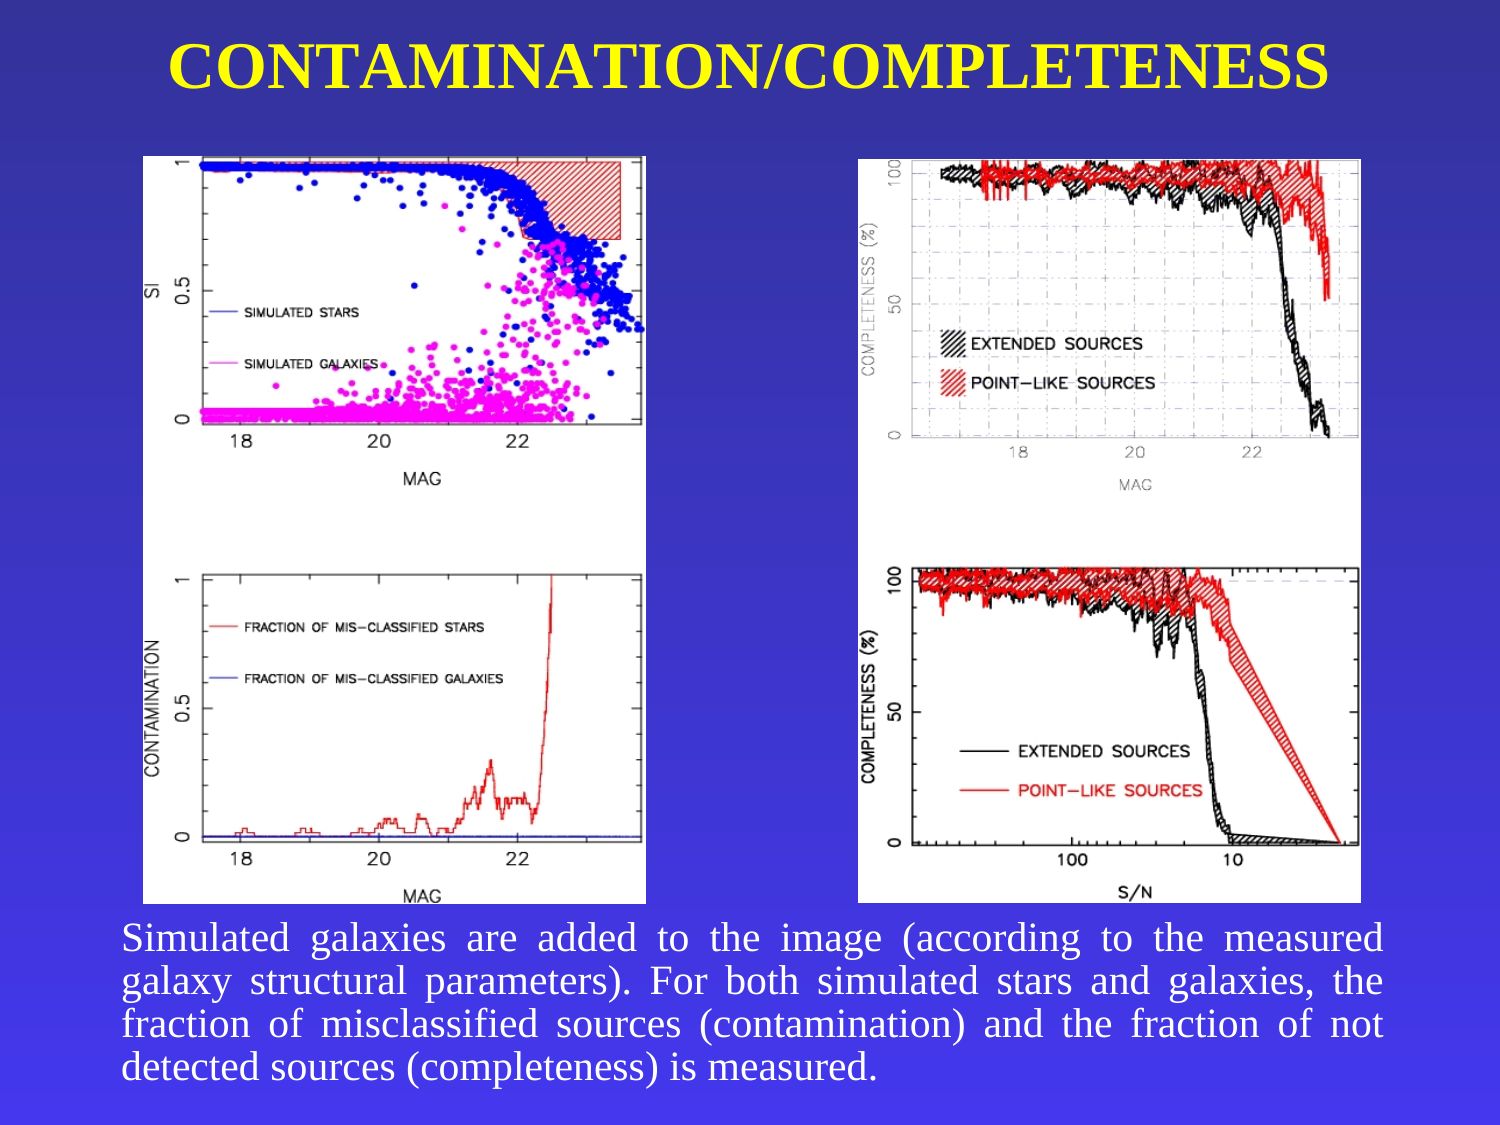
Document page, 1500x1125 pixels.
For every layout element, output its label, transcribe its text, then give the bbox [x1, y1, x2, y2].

text_box Simulated galaxies are added to the image (according to the measured galaxy structural parameters). For both simulated stars and galaxies, the fraction of misclassified sources (contamination) and the fraction of not detected sources (completeness) is measured. [106, 862, 1400, 1125]
text_box CONTAMINATION/COMPLETENESS [153, 30, 1347, 112]
picture [858, 159, 1361, 862]
picture [143, 156, 646, 862]
